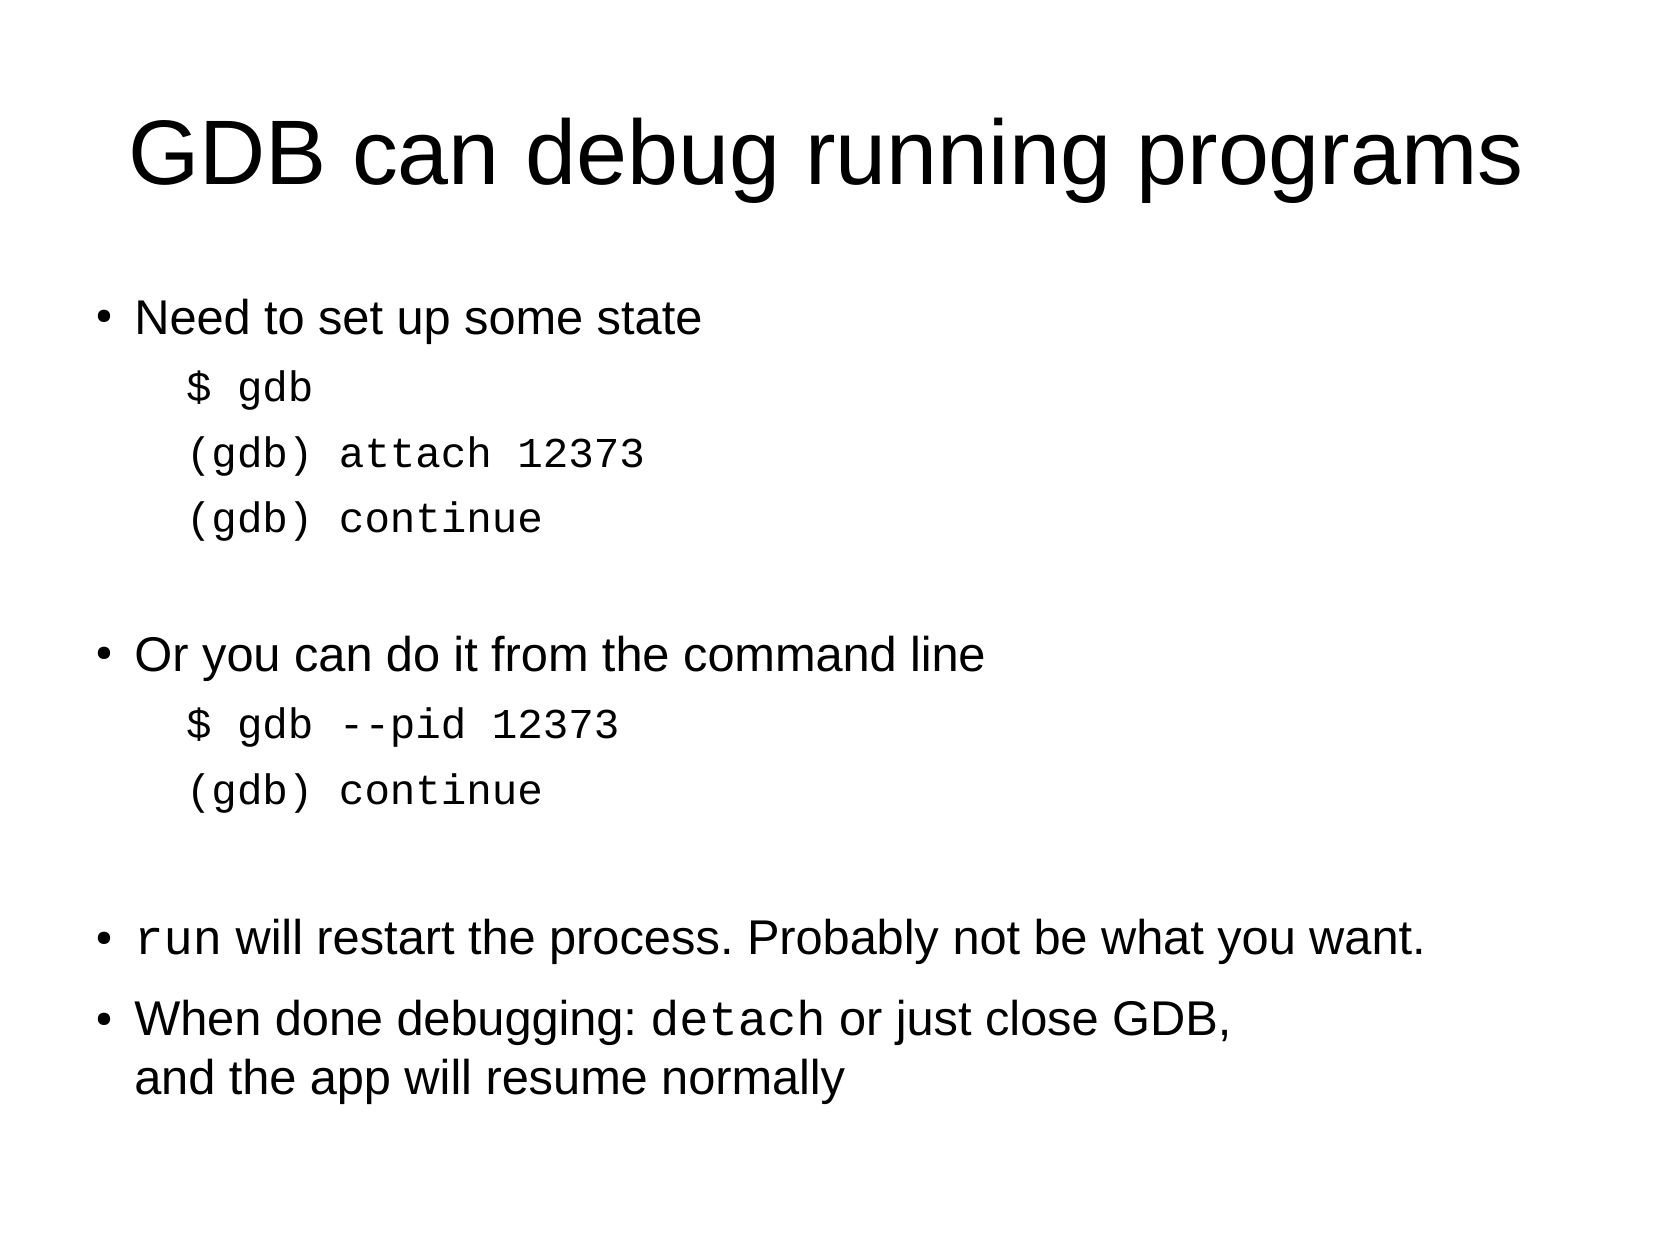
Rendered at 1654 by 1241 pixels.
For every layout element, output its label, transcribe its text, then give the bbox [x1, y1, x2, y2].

list Need to set up some state $ gdb (gdb) attach 12373 (gdb) continue Or you can do it from the command line $ gdb --pid 12373 (gdb) continue run will restart the process. Probably not be what you want. When done debugging: detach or just close GDB, and the app will resume normally [82, 290, 1571, 1109]
title GDB can debug running programs [82, 49, 1571, 257]
